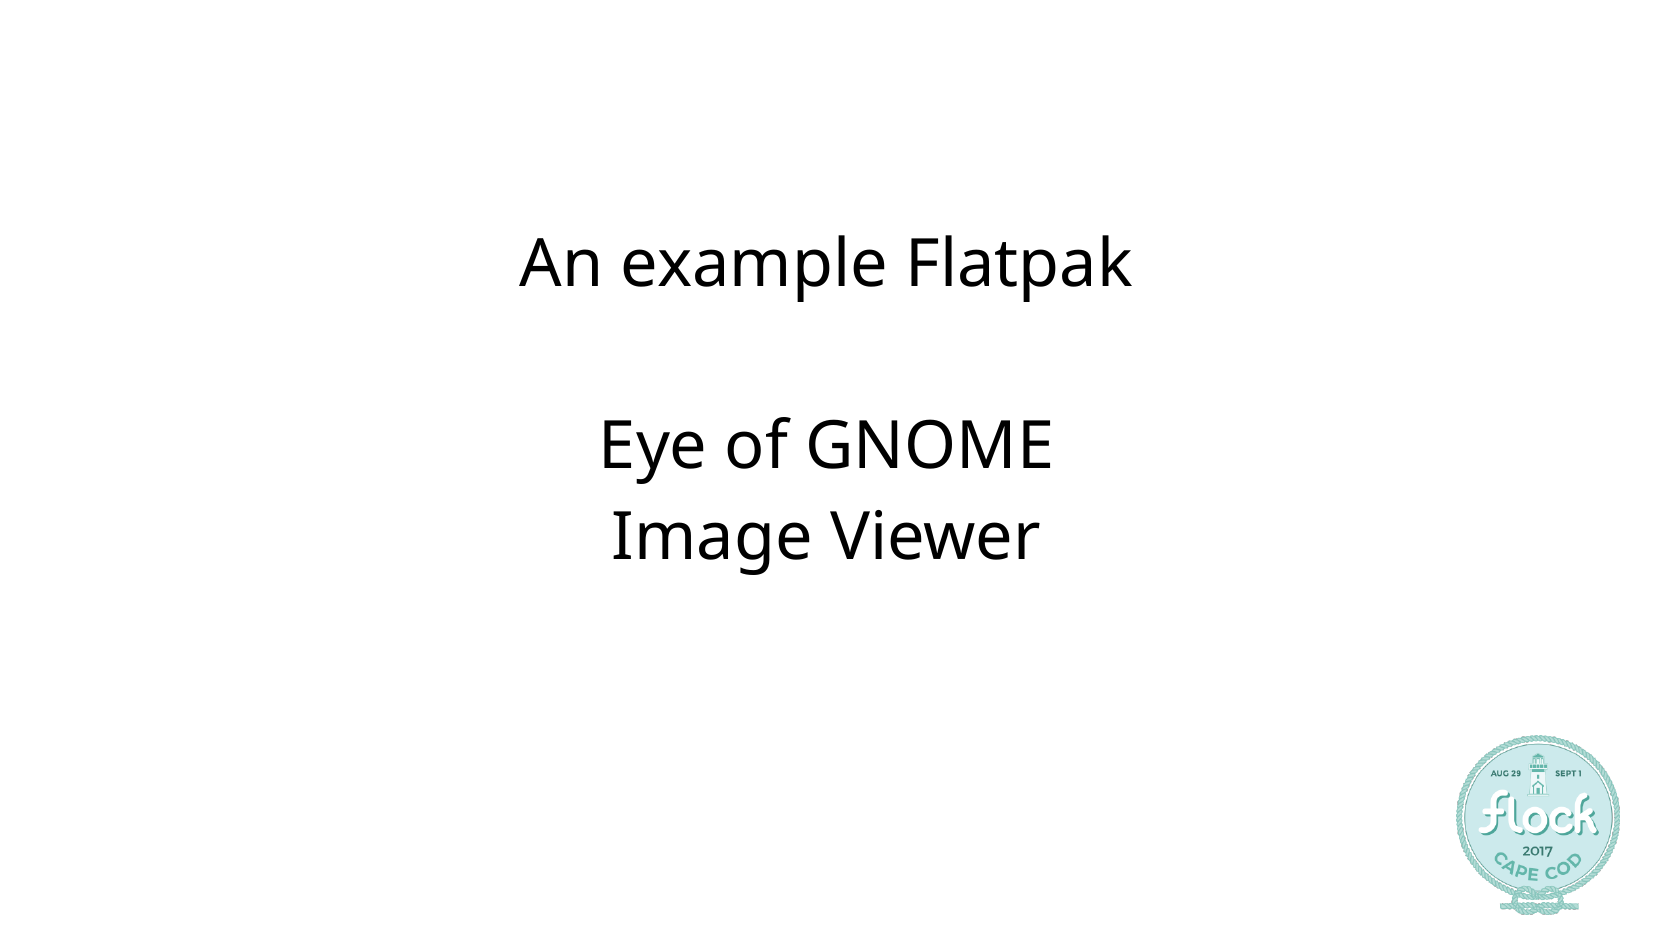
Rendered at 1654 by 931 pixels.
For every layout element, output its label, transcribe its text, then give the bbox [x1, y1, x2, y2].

subtitle An example Flatpak Eye of GNOME Image Viewer [82, 37, 1571, 758]
picture [1456, 735, 1620, 915]
